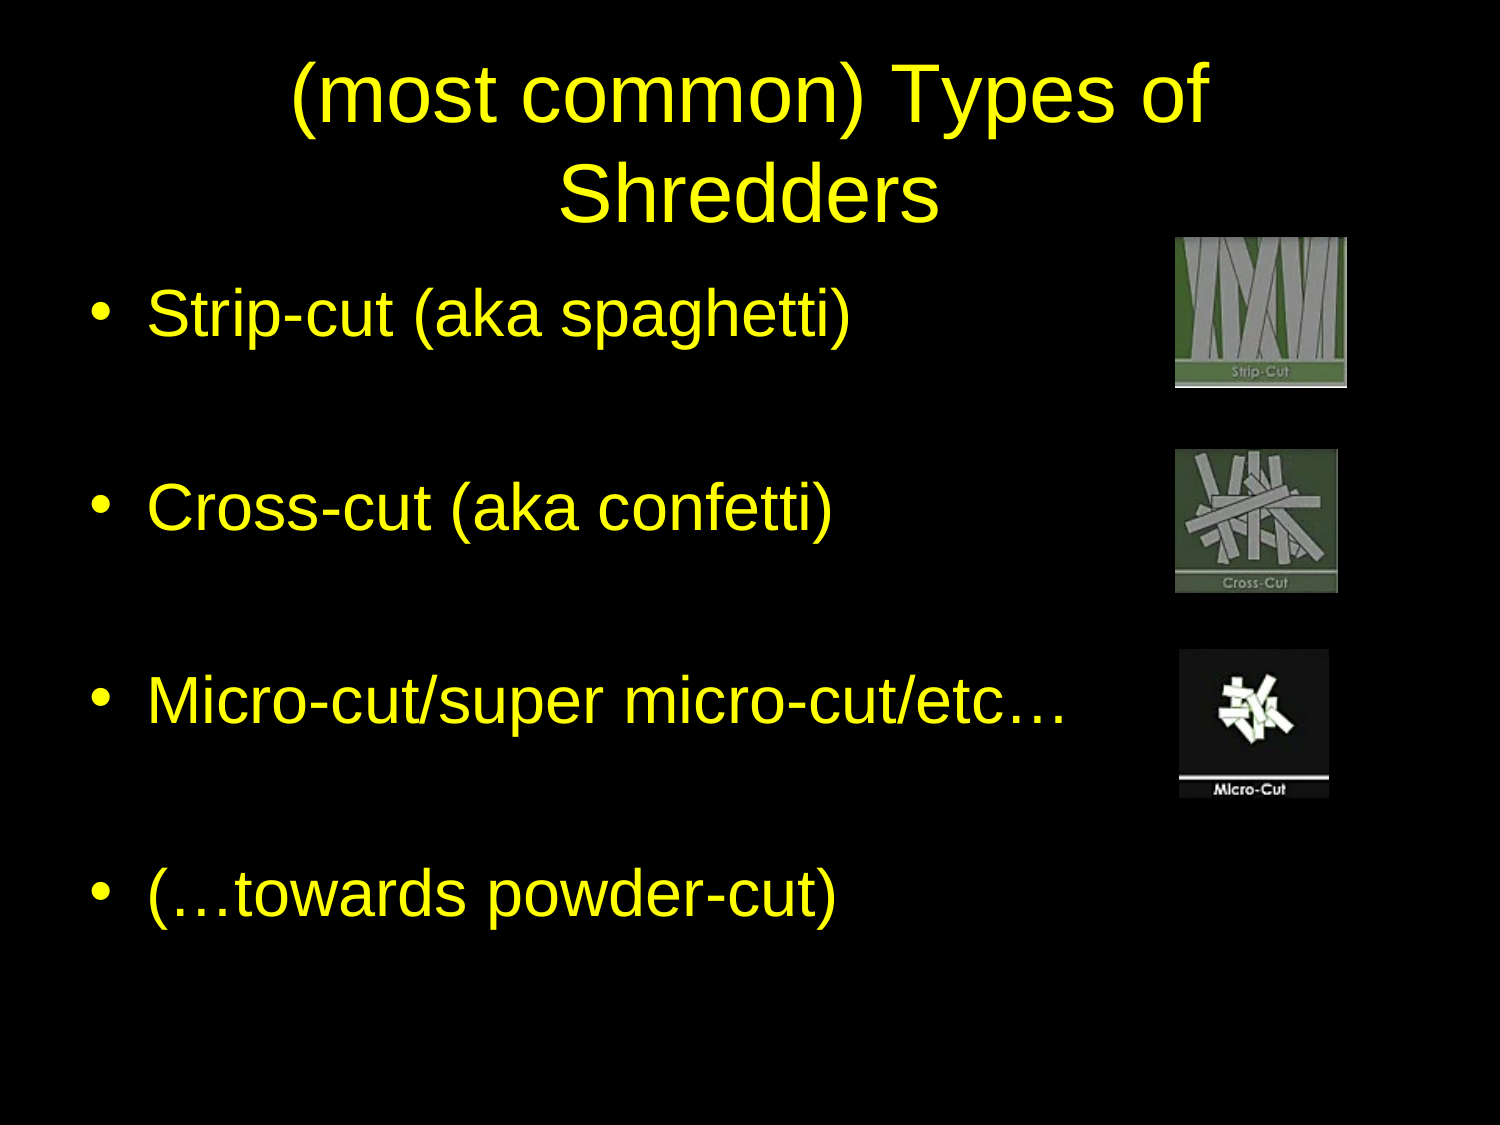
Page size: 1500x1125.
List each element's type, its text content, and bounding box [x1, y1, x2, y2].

title (most common) Types of Shredders [75, 31, 1426, 247]
picture [1175, 449, 1338, 593]
list Strip-cut (aka spaghetti) Cross-cut (aka confetti) Micro-cut/super micro-cut/etc… (…towards powder-cut) [75, 262, 1426, 1006]
picture [1175, 237, 1347, 388]
picture [1179, 649, 1329, 801]
